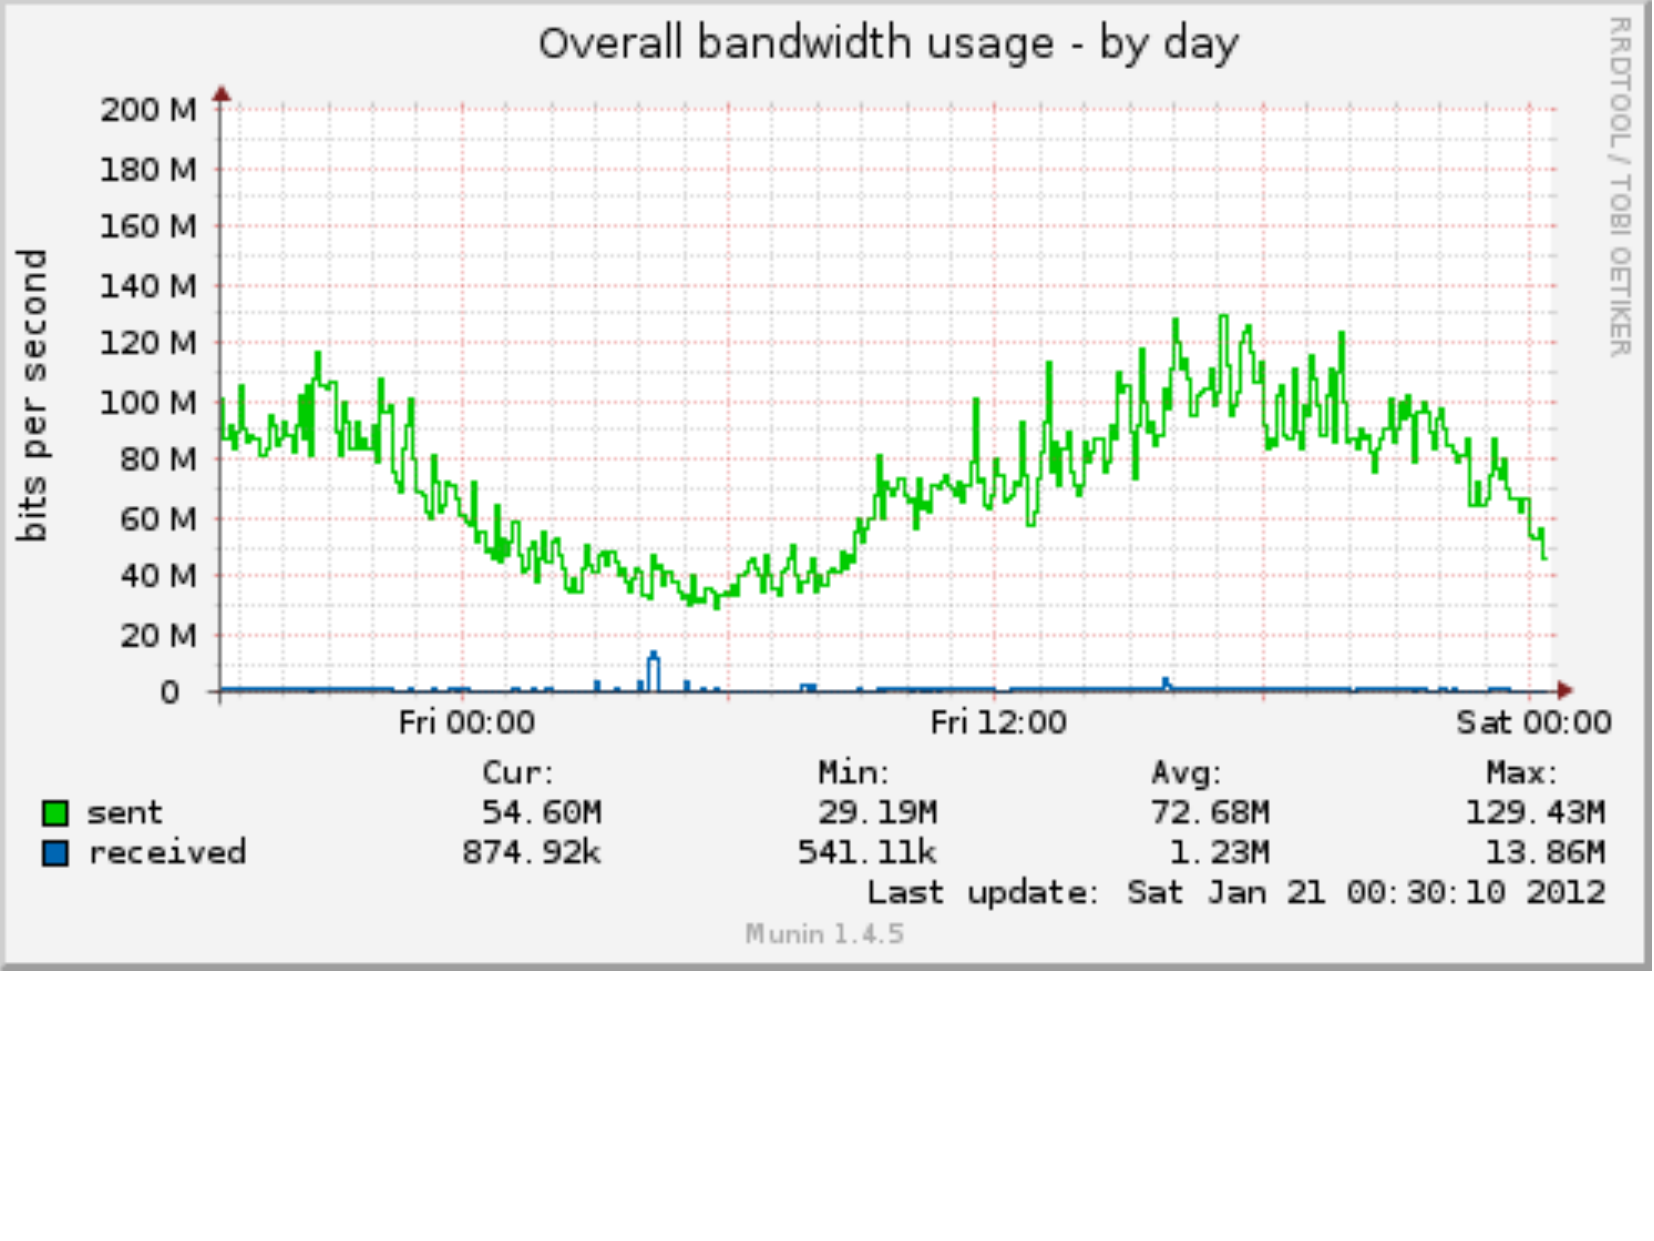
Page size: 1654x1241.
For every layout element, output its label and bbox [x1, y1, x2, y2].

picture [0, 0, 1652, 971]
